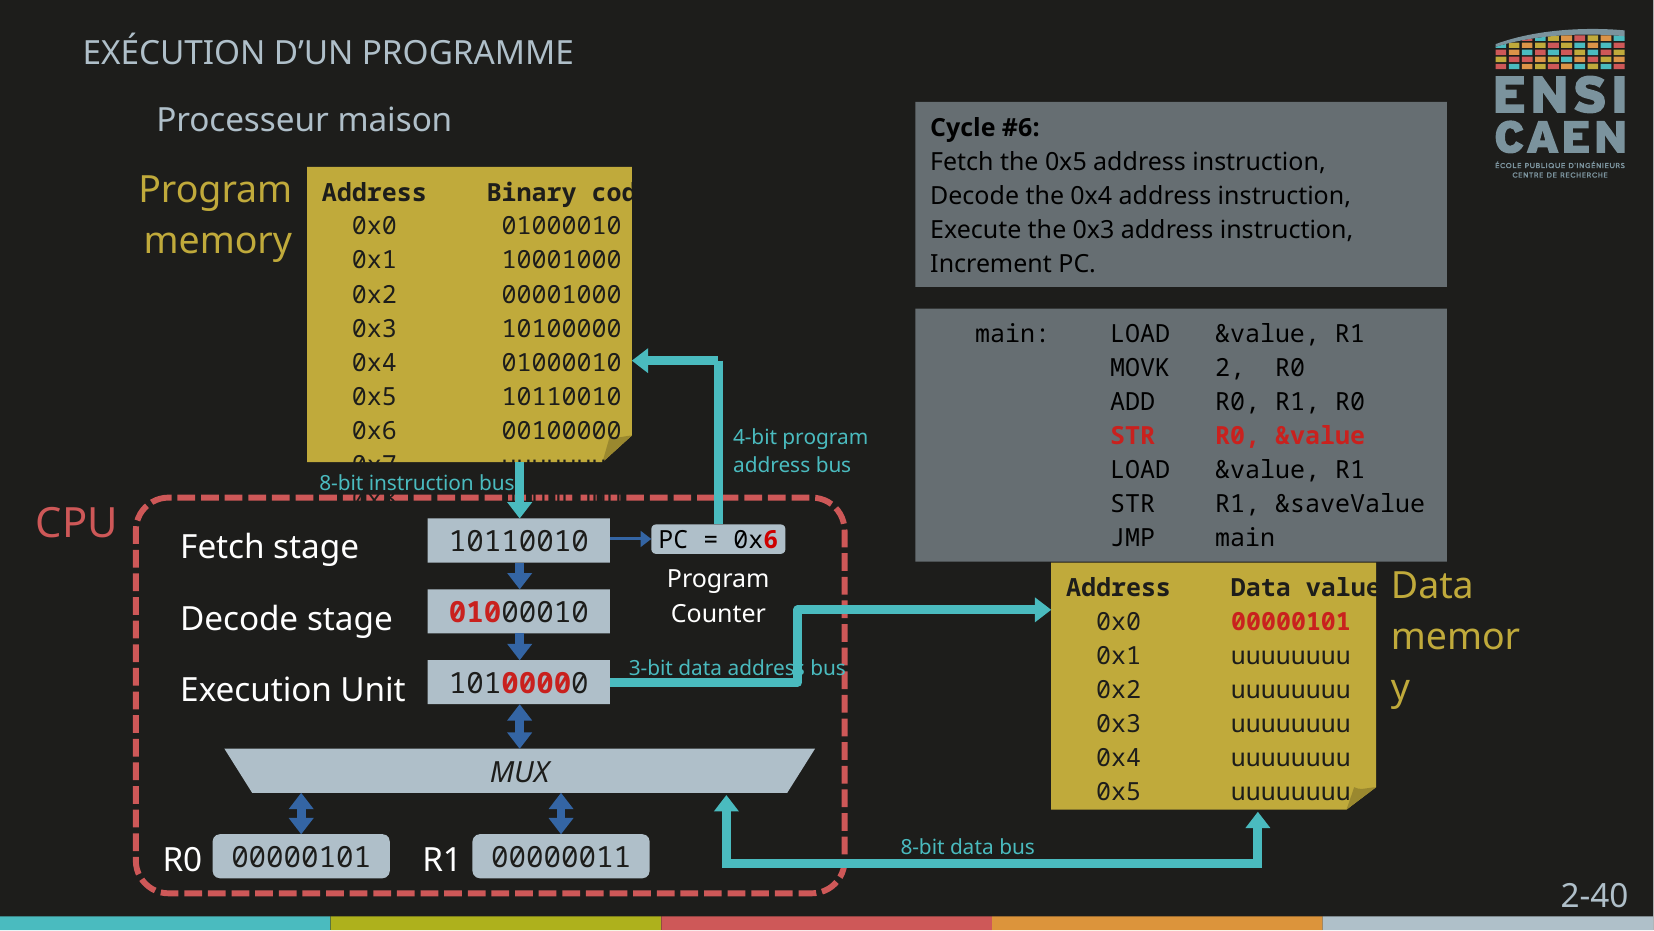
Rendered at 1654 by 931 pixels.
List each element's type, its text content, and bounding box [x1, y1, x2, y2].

text_box PC = 0x6 [651, 524, 786, 554]
text_box Decode stage [165, 587, 432, 640]
text_box R0 [147, 828, 237, 881]
text_box 10110010 [432, 518, 610, 563]
text_box Program Counter [651, 553, 786, 625]
text_box 8-bit data bus [885, 824, 1152, 859]
text_box Data memory [1375, 550, 1554, 650]
text_box main: LOAD &value, R1 MOVK 2, R0 ADD R0, R1, R0 STR R0, &value LOAD &value, R1 STR R1, &saveValue JMP main [915, 308, 1447, 499]
title EXÉCUTION D’UN PROGRAMME Processeur maison [82, 0, 1467, 148]
text_box 00000011 [497, 834, 650, 879]
text_box MUX [224, 748, 816, 793]
text_box 4-bit program address bus [718, 414, 886, 477]
text_box 10100000 [432, 660, 610, 705]
text_box Cycle #6: Fetch the 0x5 address instruction, Decode the 0x4 address instruction, Execute the 0x3 address instruction, Increment PC. [915, 101, 1447, 280]
text_box CPU [17, 485, 136, 548]
text_box Program memory [118, 155, 308, 254]
text_box 00000101 [237, 834, 390, 879]
text_box R1 [407, 828, 497, 881]
text_box Address Data value 0x0 00000101 0x1 uuuuuuuu 0x2 uuuuuuuu 0x3 uuuuuuuu 0x4 uuuuuuuu 0x5 uuuuuuuu 0x6 uuuuuuuu 0x7 uuuuuuuu [1051, 562, 1377, 810]
text_box Address Binary code 0x0 01000010 0x1 10001000 0x2 00001000 0x3 10100000 0x4 01000010 0x5 10110010 0x6 00100000 0x7 uuuuuuuu 0x8 uuuuuuuu ... [307, 166, 632, 463]
text_box 01000010 [432, 589, 610, 634]
text_box 3-bit data address bus [614, 645, 880, 684]
text_box Fetch stage [165, 515, 432, 568]
text_box Execution Unit [165, 658, 432, 711]
text_box 8-bit instruction bus [304, 460, 540, 502]
